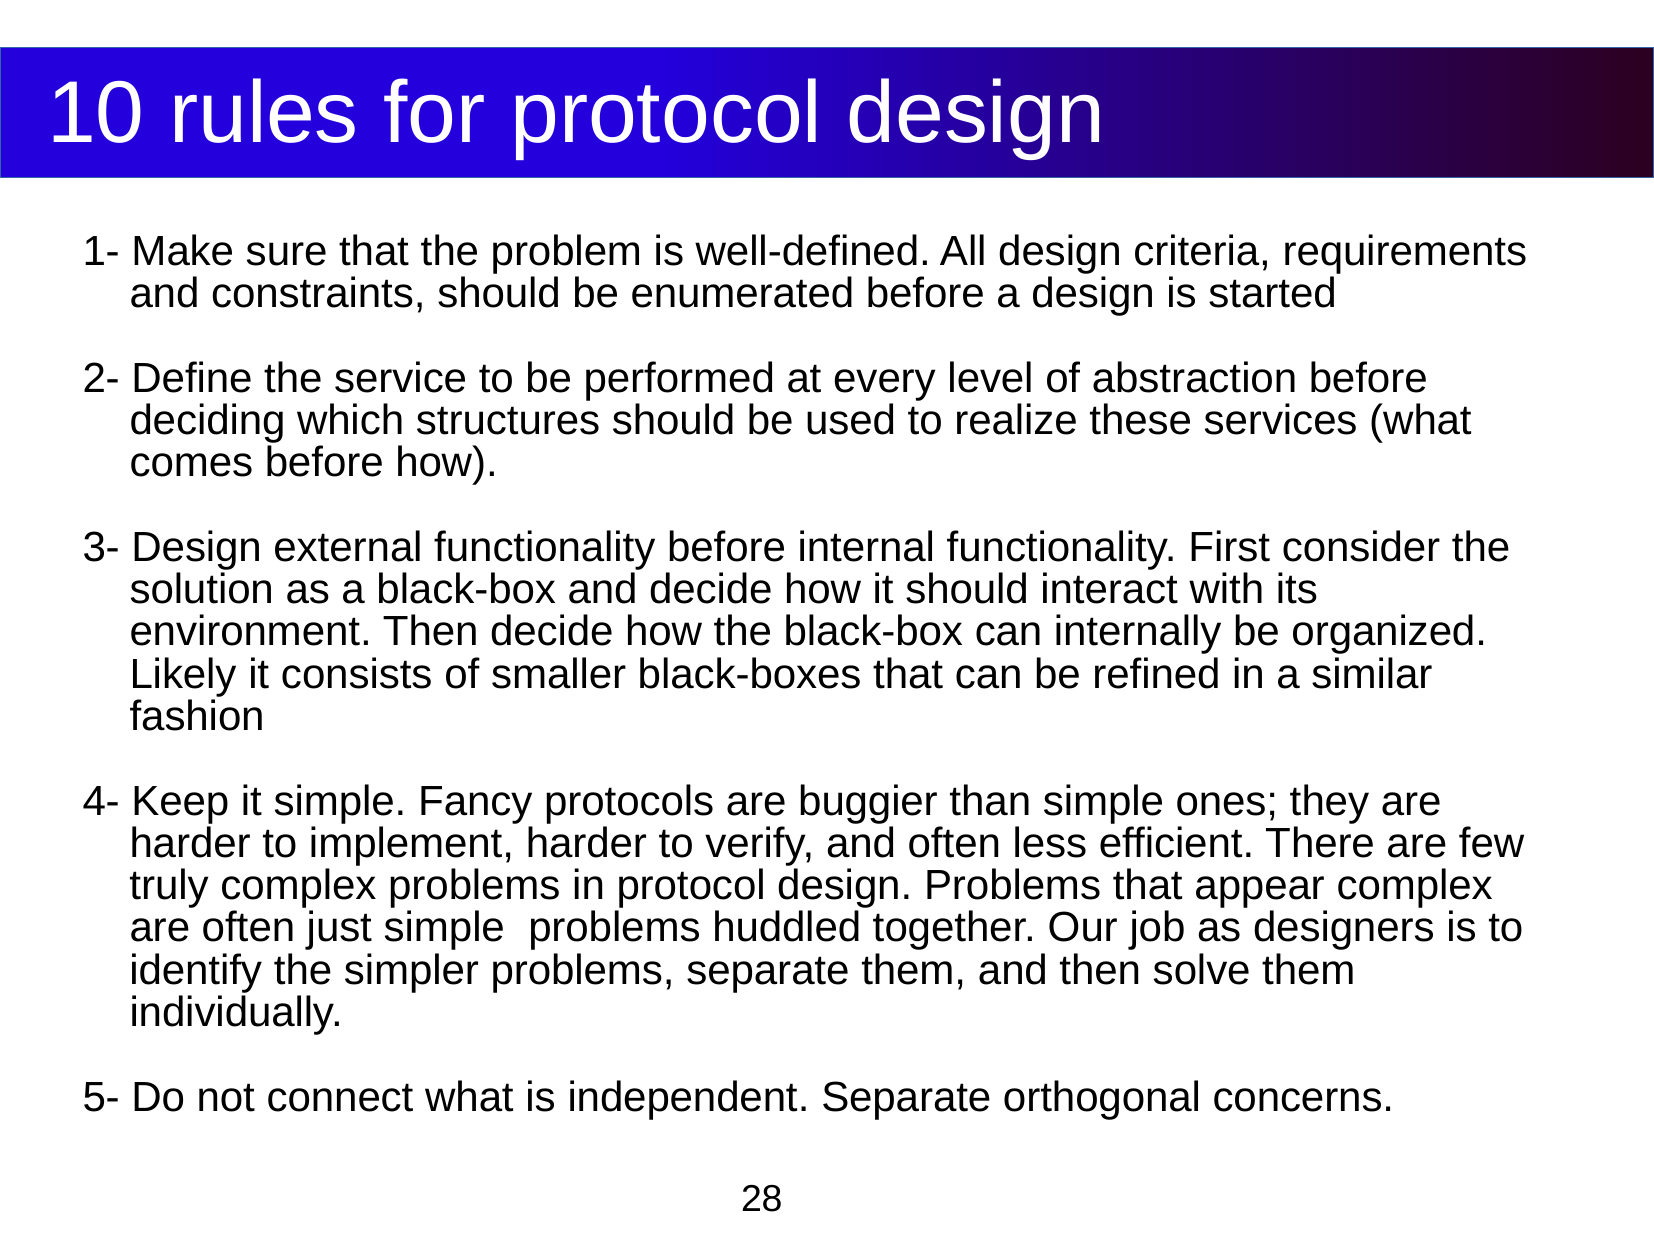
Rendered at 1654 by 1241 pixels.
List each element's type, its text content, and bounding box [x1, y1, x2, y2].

list 1- Make sure that the problem is well-defined. All design criteria, requirements and constraints, should be enumerated before a design is started 2- Define the service to be performed at every level of abstraction before deciding which structures should be used to realize these services (what comes before how). 3- Design external functionality before internal functionality. First consider the solution as a black-box and decide how it should interact with its environment. Then decide how the black-box can internally be organized. Likely it consists of smaller black-boxes that can be refined in a similar fashion 4- Keep it simple. Fancy protocols are buggier than simple ones; they are harder to implement, harder to verify, and often less efficient. There are few truly complex problems in protocol design. Problems that appear complex are often just simple problems huddled together. Our job as designers is to identify the simpler problems, separate them, and then solve them individually. 5- Do not connect what is independent. Separate orthogonal concerns. [47, 231, 1528, 1170]
title 10 rules for protocol design [47, 6, 1477, 225]
